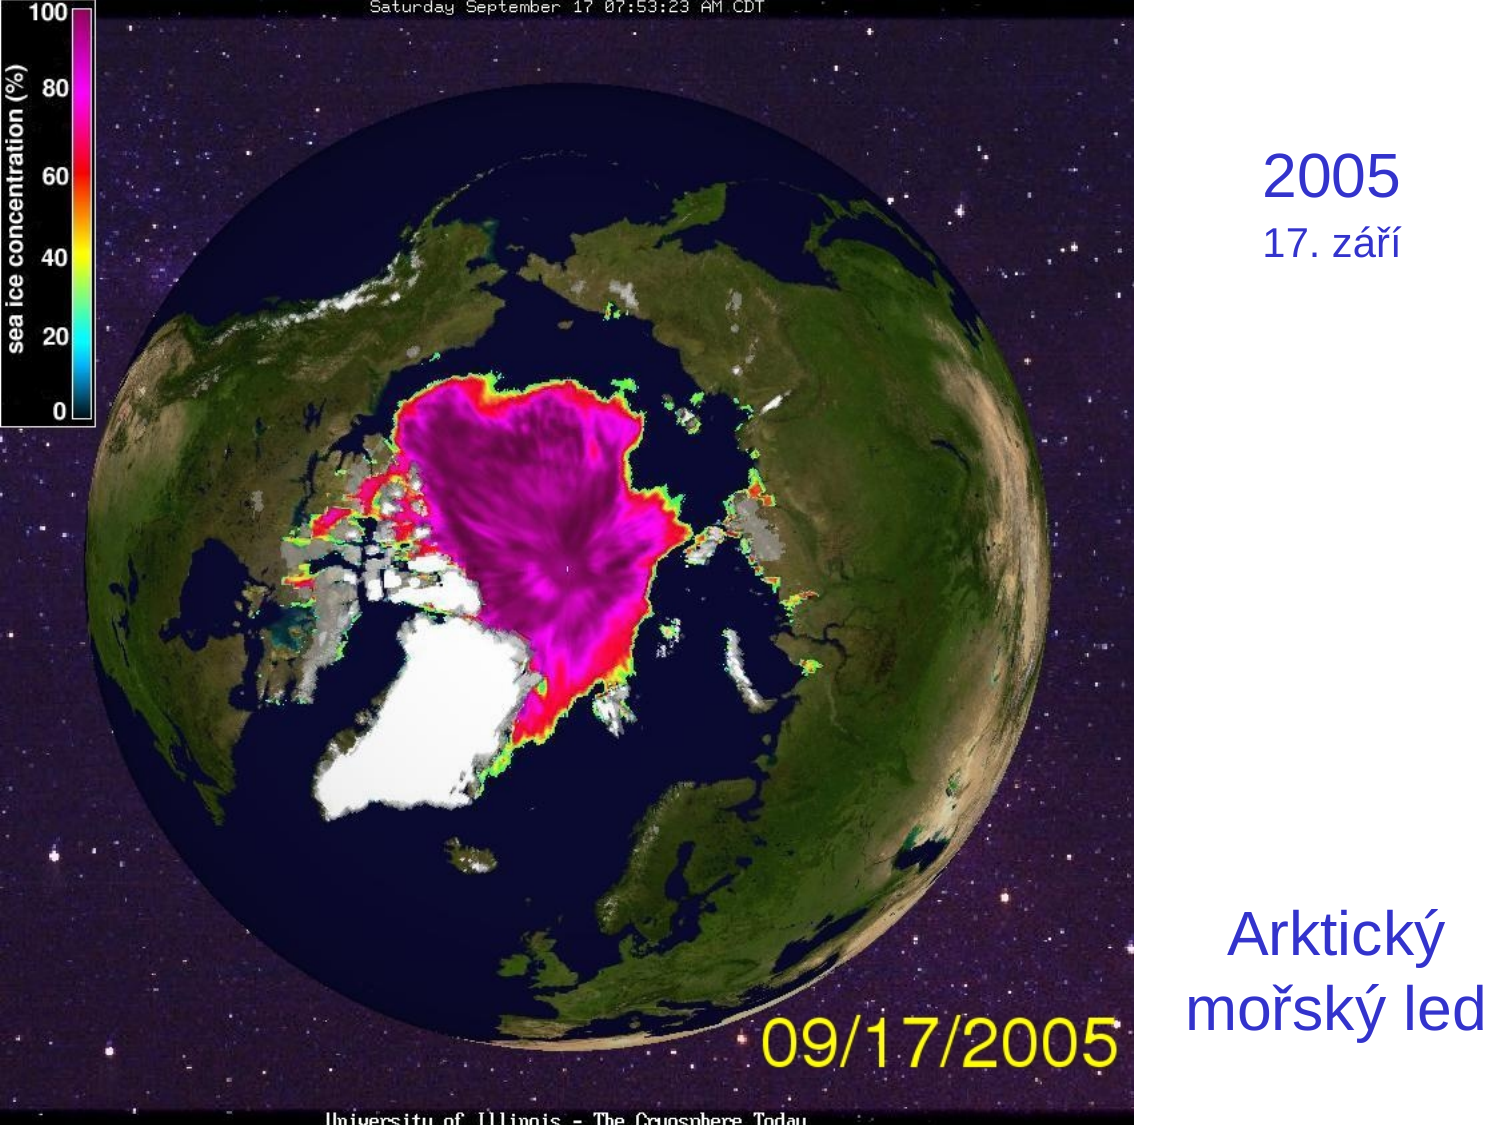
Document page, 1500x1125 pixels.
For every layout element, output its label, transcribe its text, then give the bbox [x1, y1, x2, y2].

text_box Arktický mořský led [1170, 885, 1500, 1052]
title 2005 17. září [1151, 7, 1500, 1125]
picture [0, 0, 1134, 1125]
